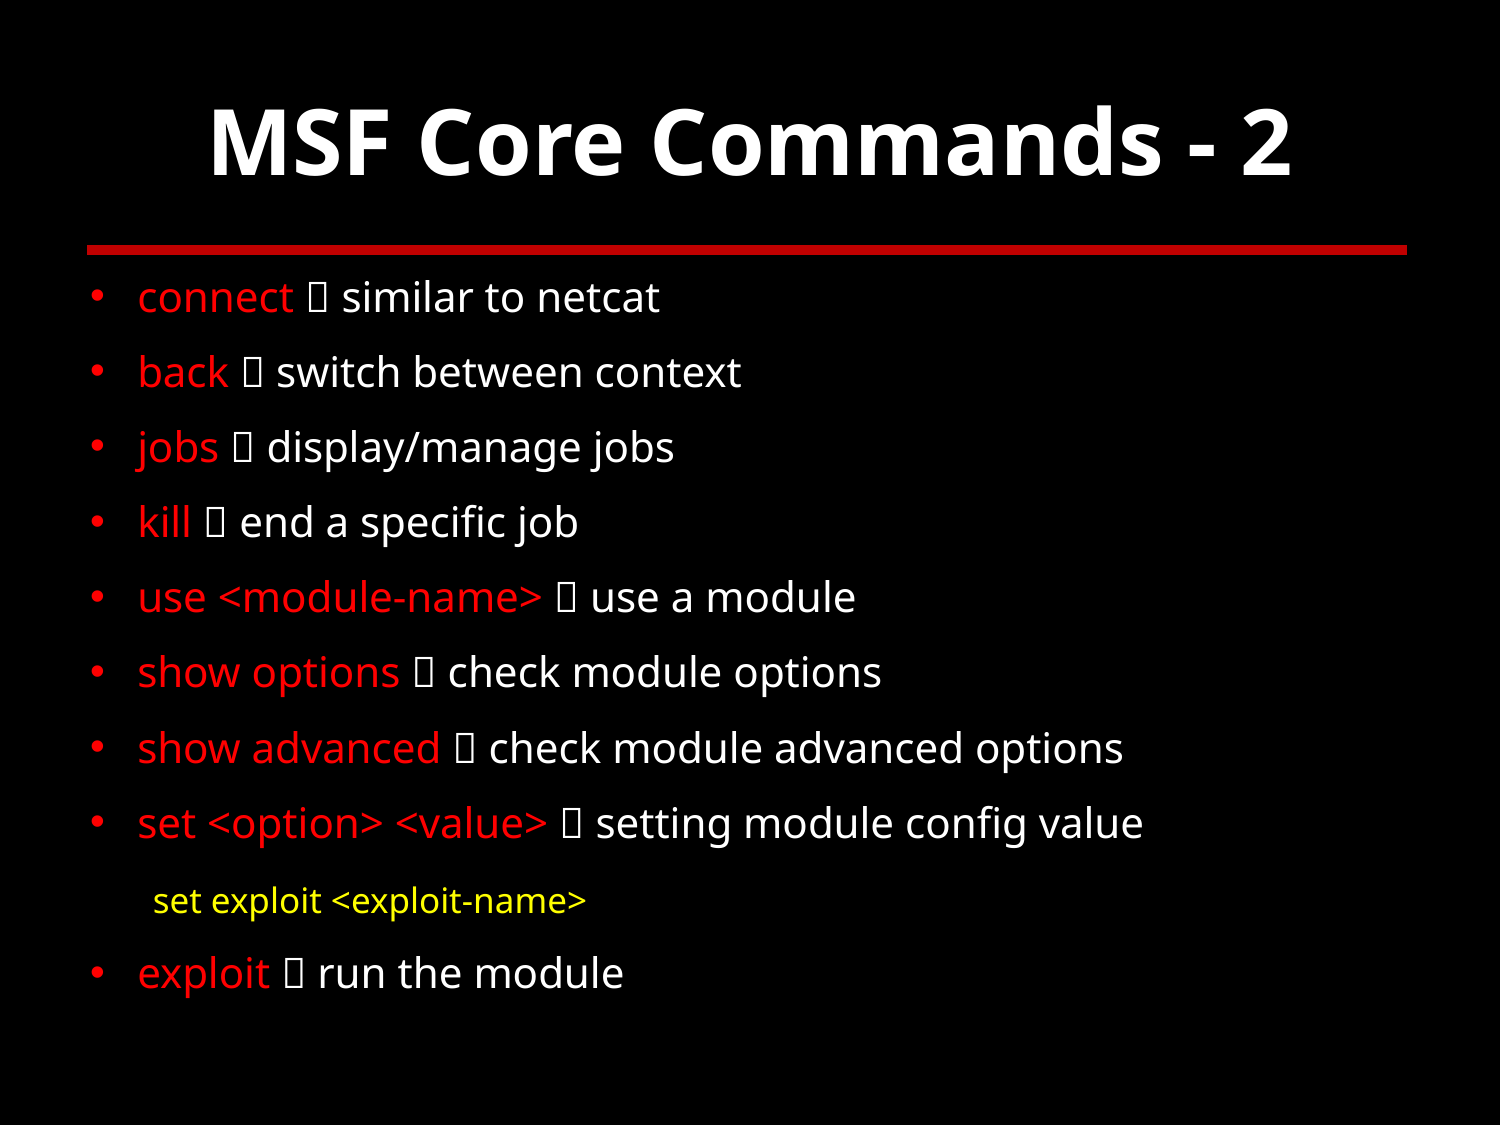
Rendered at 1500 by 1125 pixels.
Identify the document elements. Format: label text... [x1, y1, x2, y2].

list connect  similar to netcat back  switch between context jobs  display/manage jobs kill  end a specific job use <module-name>  use a module show options  check module options show advanced  check module advanced options set <option> <value>  setting module config value set exploit <exploit-name> exploit  run the module [75, 262, 1425, 1005]
title MSF Core Commands - 2 [75, 45, 1425, 233]
